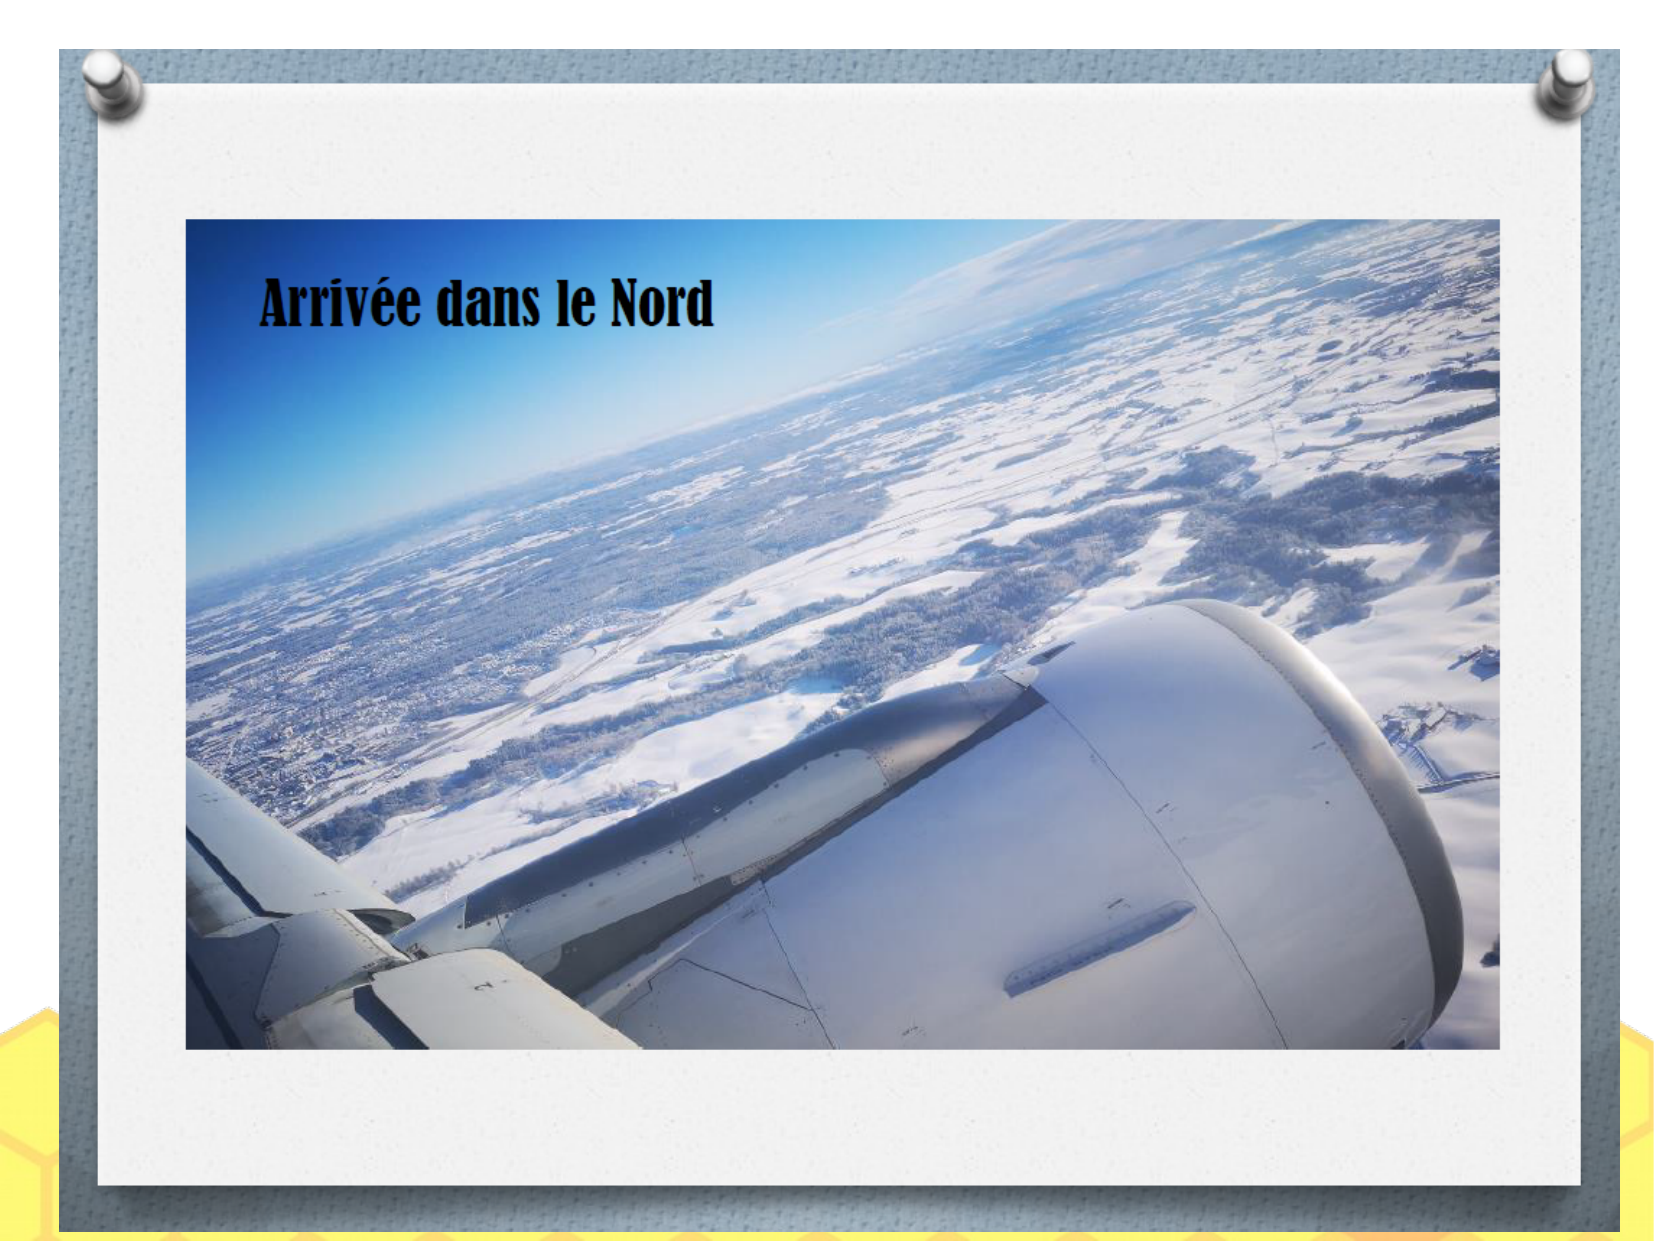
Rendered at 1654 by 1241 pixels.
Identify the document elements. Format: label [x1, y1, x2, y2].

picture [59, 49, 1620, 1232]
